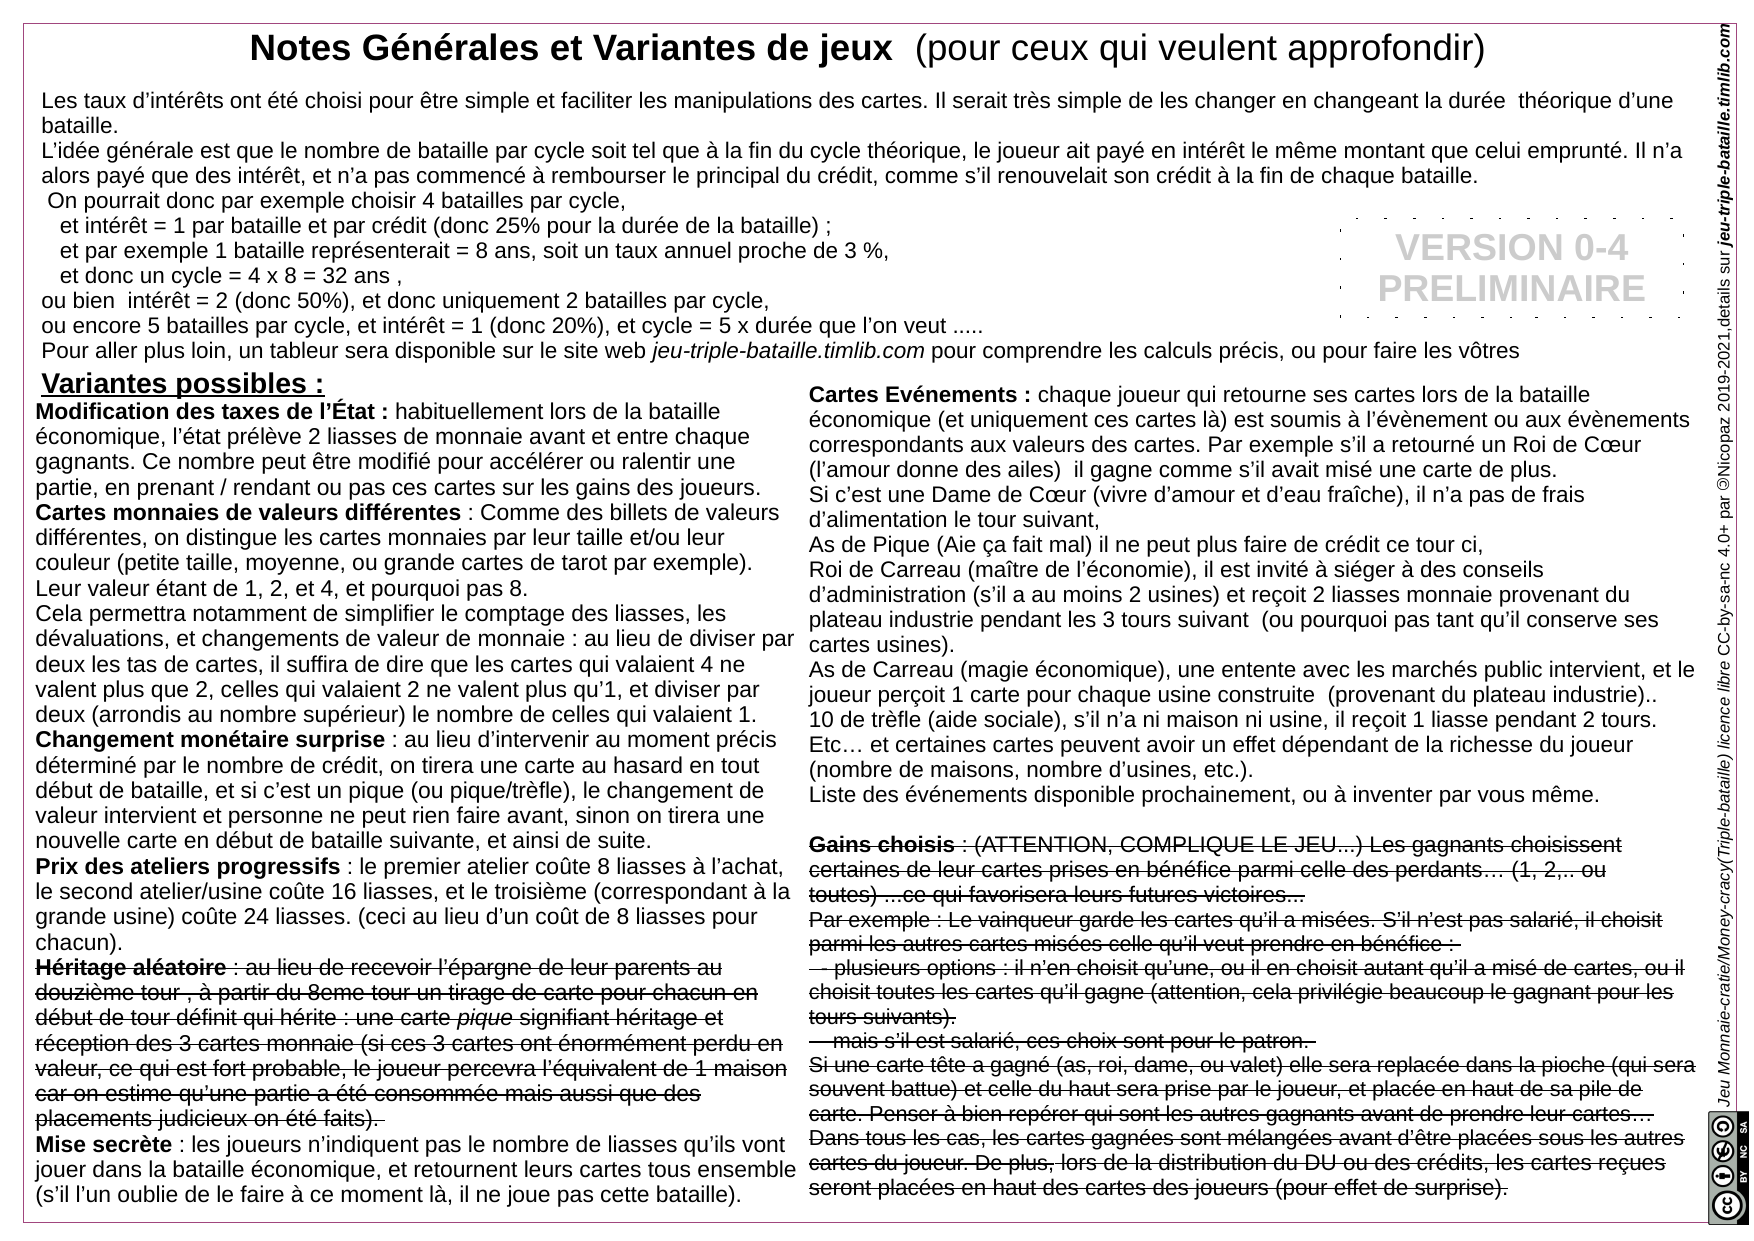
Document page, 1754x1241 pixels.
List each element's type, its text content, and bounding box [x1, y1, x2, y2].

text_box Modification des taxes de l’État : habituellement lors de la bataille économique, l’état prélève 2 liasses de monnaie avant et entre chaque gagnants. Ce nombre peut être modifié pour accélérer ou ralentir une partie, en prenant / rendant ou pas ces cartes sur les gains des joueurs. Cartes monnaies de valeurs différentes : Comme des billets de valeurs différentes, on distingue les cartes monnaies par leur taille et/ou leur couleur (petite taille, moyenne, ou grande cartes de tarot par exemple). Leur valeur étant de 1, 2, et 4, et pourquoi pas 8. Cela permettra notamment de simplifier le comptage des liasses, les dévaluations, et changements de valeur de monnaie : au lieu de diviser par deux les tas de cartes, il suffira de dire que les cartes qui valaient 4 ne valent plus que 2, celles qui valaient 2 ne valent plus qu’1, et diviser par deux (arrondis au nombre supérieur) le nombre de celles qui valaient 1. Changement monétaire surprise : au lieu d’intervenir au moment précis déterminé par le nombre de crédit, on tirera une carte au hasard en tout début de bataille, et si c’est un pique (ou pique/trèfle), le changement de valeur intervient et personne ne peut rien faire avant, sinon on tirera une nouvelle carte en début de bataille suivante, et ainsi de suite. Prix des ateliers progressifs : le premier atelier coûte 8 liasses à l’achat, le second atelier/usine coûte 16 liasses, et le troisième (correspondant à la grande usine) coûte 24 liasses. (ceci au lieu d’un coût de 8 liasses pour chacun). Héritage aléatoire : au lieu de recevoir l’épargne de leur parents au douzième tour , à partir du 8eme tour un tirage de carte pour chacun en début de tour définit qui hérite : une carte pique signifiant héritage et réception des 3 cartes monnaie (si ces 3 cartes ont énormément perdu en valeur, ce qui est fort probable, le joueur percevra l’équivalent de 1 maison car on estime qu’une partie a été consommée mais aussi que des placements judicieux on été faits). Mise secrète : les joueurs n’indiquent pas le nombre de liasses qu’ils vont jouer dans la bataille économique, et retournent leurs cartes tous ensemble (s’il l’un oublie de le faire à ce moment là, il ne joue pas cette bataille). [35, 377, 804, 1229]
text_box VERSION 0-4 PRELIMINAIRE [1340, 218, 1684, 318]
picture [1709, 1112, 1749, 1225]
text_box Cartes Evénements : chaque joueur qui retourne ses cartes lors de la bataille économique (et uniquement ces cartes là) est soumis à l’évènement ou aux évènements correspondants aux valeurs des cartes. Par exemple s’il a retourné un Roi de Cœur (l’amour donne des ailes) il gagne comme s’il avait misé une carte de plus. Si c’est une Dame de Cœur (vivre d’amour et d’eau fraîche), il n’a pas de frais d’alimentation le tour suivant, As de Pique (Aie ça fait mal) il ne peut plus faire de crédit ce tour ci, Roi de Carreau (maître de l’économie), il est invité à siéger à des conseils d’administration (s’il a au moins 2 usines) et reçoit 2 liasses monnaie provenant du plateau industrie pendant les 3 tours suivant (ou pourquoi pas tant qu’il conserve ses cartes usines). As de Carreau (magie économique), une entente avec les marchés public intervient, et le joueur perçoit 1 carte pour chaque usine construite (provenant du plateau industrie).. 10 de trèfle (aide sociale), s’il n’a ni maison ni usine, il reçoit 1 liasse pendant 2 tours. Etc… et certaines cartes peuvent avoir un effet dépendant de la richesse du joueur (nombre de maisons, nombre d’usines, etc.). Liste des événements disponible prochainement, ou à inventer par vous même. Gains choisis : (ATTENTION, COMPLIQUE LE JEU...) Les gagnants choisissent certaines de leur cartes prises en bénéfice parmi celle des perdants… (1, 2,.. ou toutes) ...ce qui favorisera leurs futures victoires... Par exemple : Le vainqueur garde les cartes qu’il a misées. S’il n’est pas salarié, il choisit parmi les autres cartes misées celle qu’il veut prendre en bénéfice : - plusieurs options : il n’en choisit qu’une, ou il en choisit autant qu’il a misé de cartes, ou il choisit toutes les cartes qu’il gagne (attention, cela privilégie beaucoup le gagnant pour les tours suivants). mais s’il est salarié, ces choix sont pour le patron. Si une carte tête a gagné (as, roi, dame, ou valet) elle sera replacée dans la pioche (qui sera souvent battue) et celle du haut sera prise par le joueur, et placée en haut de sa pile de carte. Penser à bien repérer qui sont les autres gagnants avant de prendre leur cartes… Dans tous les cas, les cartes gagnées sont mélangées avant d’être placées sous les autres cartes du joueur. De plus, lors de la distribution du DU ou des crédits, les cartes reçues seront placées en haut des cartes des joueurs (pour effet de surprise). [809, 377, 1701, 1205]
text_box Notes Générales et Variantes de jeux (pour ceux qui veulent approfondir) Les taux d’intérêts ont été choisi pour être simple et faciliter les manipulations des cartes. Il serait très simple de les changer en changeant la durée théorique d’une bataille. L’idée générale est que le nombre de bataille par cycle soit tel que à la fin du cycle théorique, le joueur ait payé en intérêt le même montant que celui emprunté. Il n’a alors payé que des intérêt, et n’a pas commencé à rembourser le principal du crédit, comme s’il renouvelait son crédit à la fin de chaque bataille. On pourrait donc par exemple choisir 4 batailles par cycle, et intérêt = 1 par bataille et par crédit (donc 25% pour la durée de la bataille) ; et par exemple 1 bataille représenterait = 8 ans, soit un taux annuel proche de 3 %, et donc un cycle = 4 x 8 = 32 ans , ou bien intérêt = 2 (donc 50%), et donc uniquement 2 batailles par cycle, ou encore 5 batailles par cycle, et intérêt = 1 (donc 20%), et cycle = 5 x durée que l’on veut ..... Pour aller plus loin, un tableur sera disponible sur le site web jeu-triple-bataille.timlib.com pour comprendre les calculs précis, ou pour faire les vôtres Variantes possibles : [41, 0, 1695, 402]
